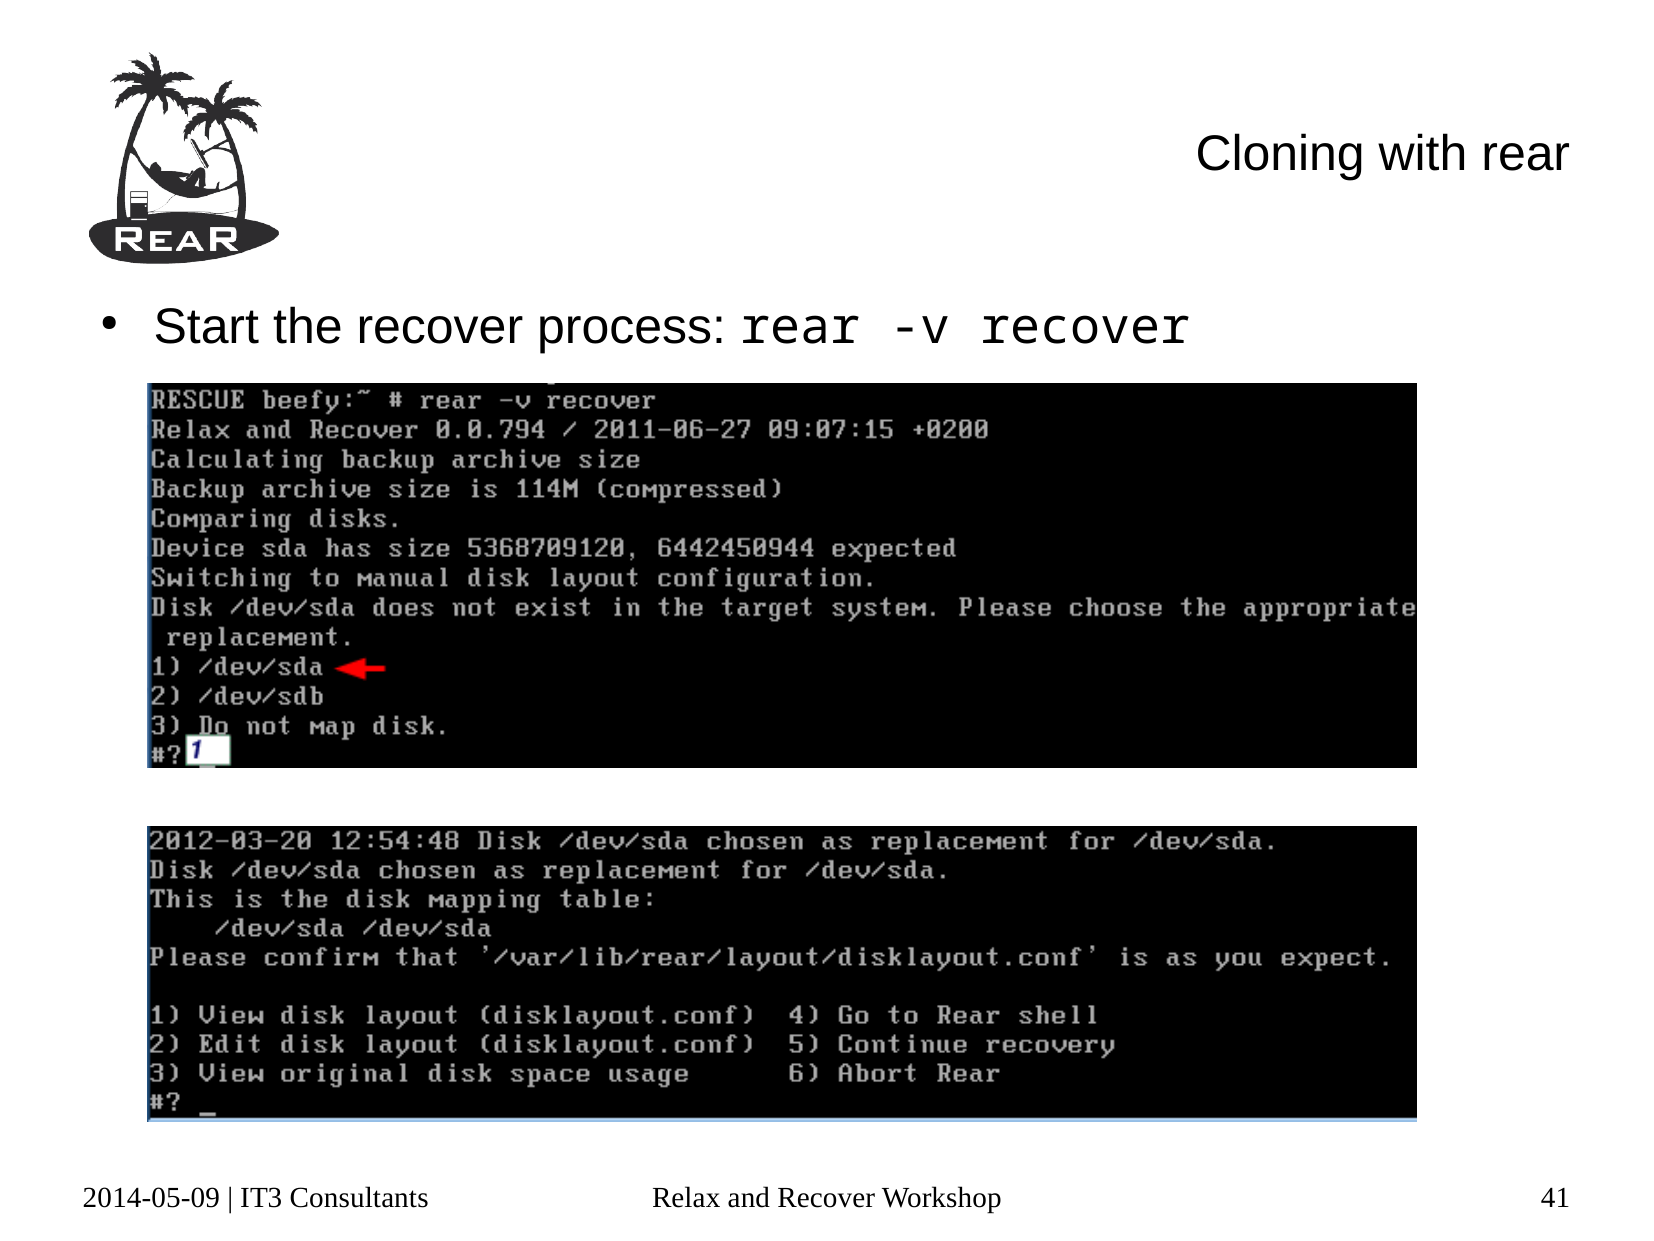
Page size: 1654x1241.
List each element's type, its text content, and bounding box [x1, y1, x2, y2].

picture [88, 52, 279, 266]
list Start the recover process: rear -v recover [82, 290, 1571, 1109]
picture [147, 383, 1417, 768]
title Cloning with rear [295, 49, 1571, 257]
picture [147, 826, 1417, 1123]
